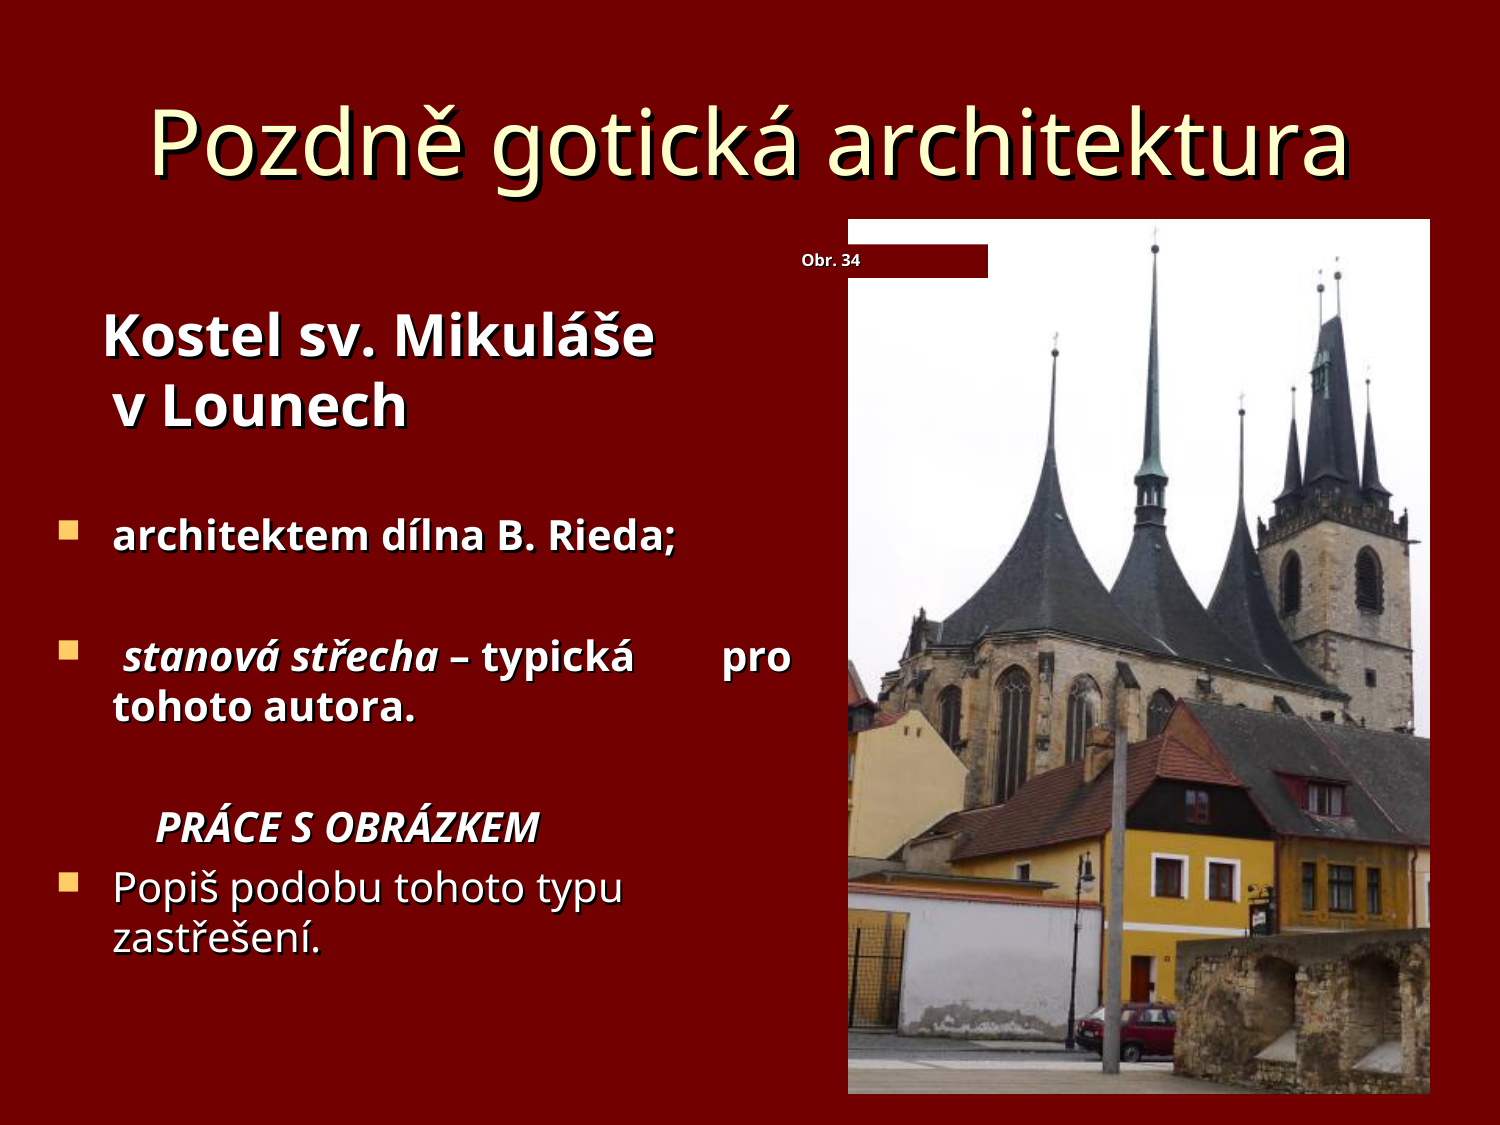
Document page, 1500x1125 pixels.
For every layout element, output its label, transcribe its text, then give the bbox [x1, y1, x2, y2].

text_box Obr. 34 [786, 244, 988, 278]
text_box [848, 220, 1430, 1095]
list Kostel sv. Mikuláše v Lounech architektem dílna B. Rieda; stanová střecha – typická pro tohoto autora. PRÁCE S OBRÁZKEM Popiš podobu tohoto typu zastřešení. [41, 290, 833, 1035]
title Pozdně gotická architektura [75, 45, 1426, 233]
